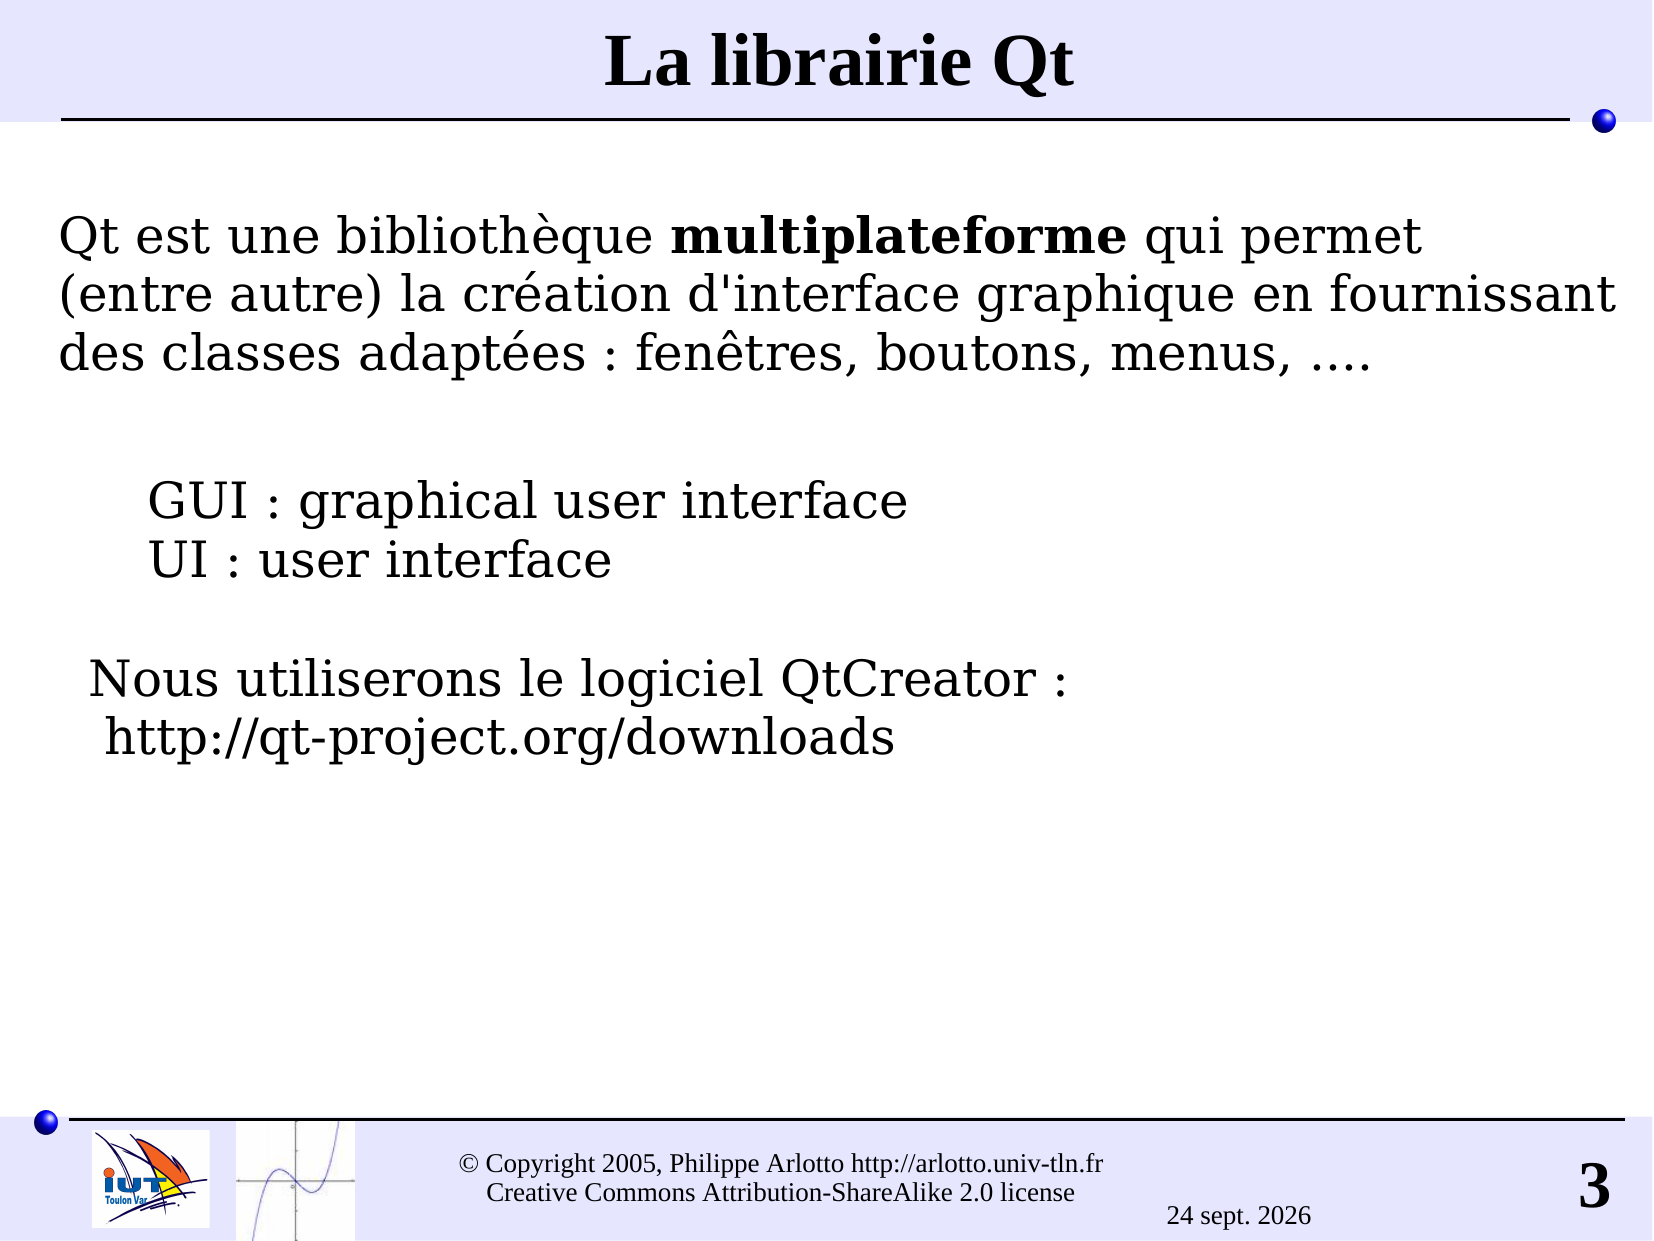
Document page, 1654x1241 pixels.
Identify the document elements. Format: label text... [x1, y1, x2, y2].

text_box Nous utiliserons le logiciel QtCreator : http://qt-project.org/downloads [88, 649, 1071, 767]
title La librairie Qt [95, 11, 1585, 110]
text_box GUI : graphical user interface UI : user interface [147, 472, 1093, 589]
picture [236, 1121, 355, 1241]
text_box Qt est une bibliothèque multiplateforme qui permet (entre autre) la création d'interface graphique en fournissant des classes adaptées : fenêtres, boutons, menus, .... [59, 206, 1618, 441]
